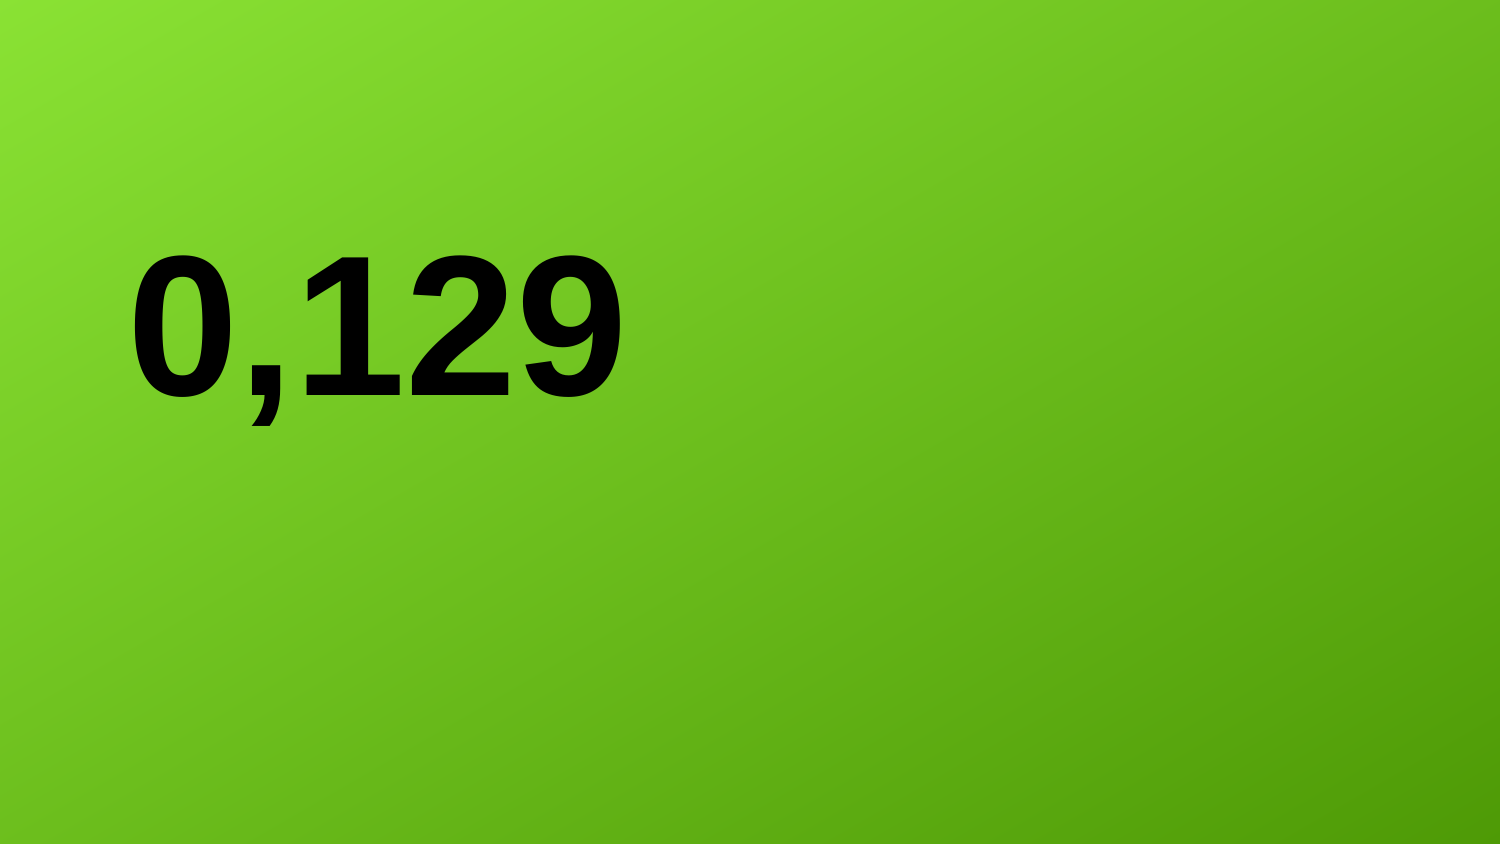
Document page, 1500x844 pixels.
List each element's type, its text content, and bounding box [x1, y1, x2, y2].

title 0,129 [112, 259, 1388, 451]
